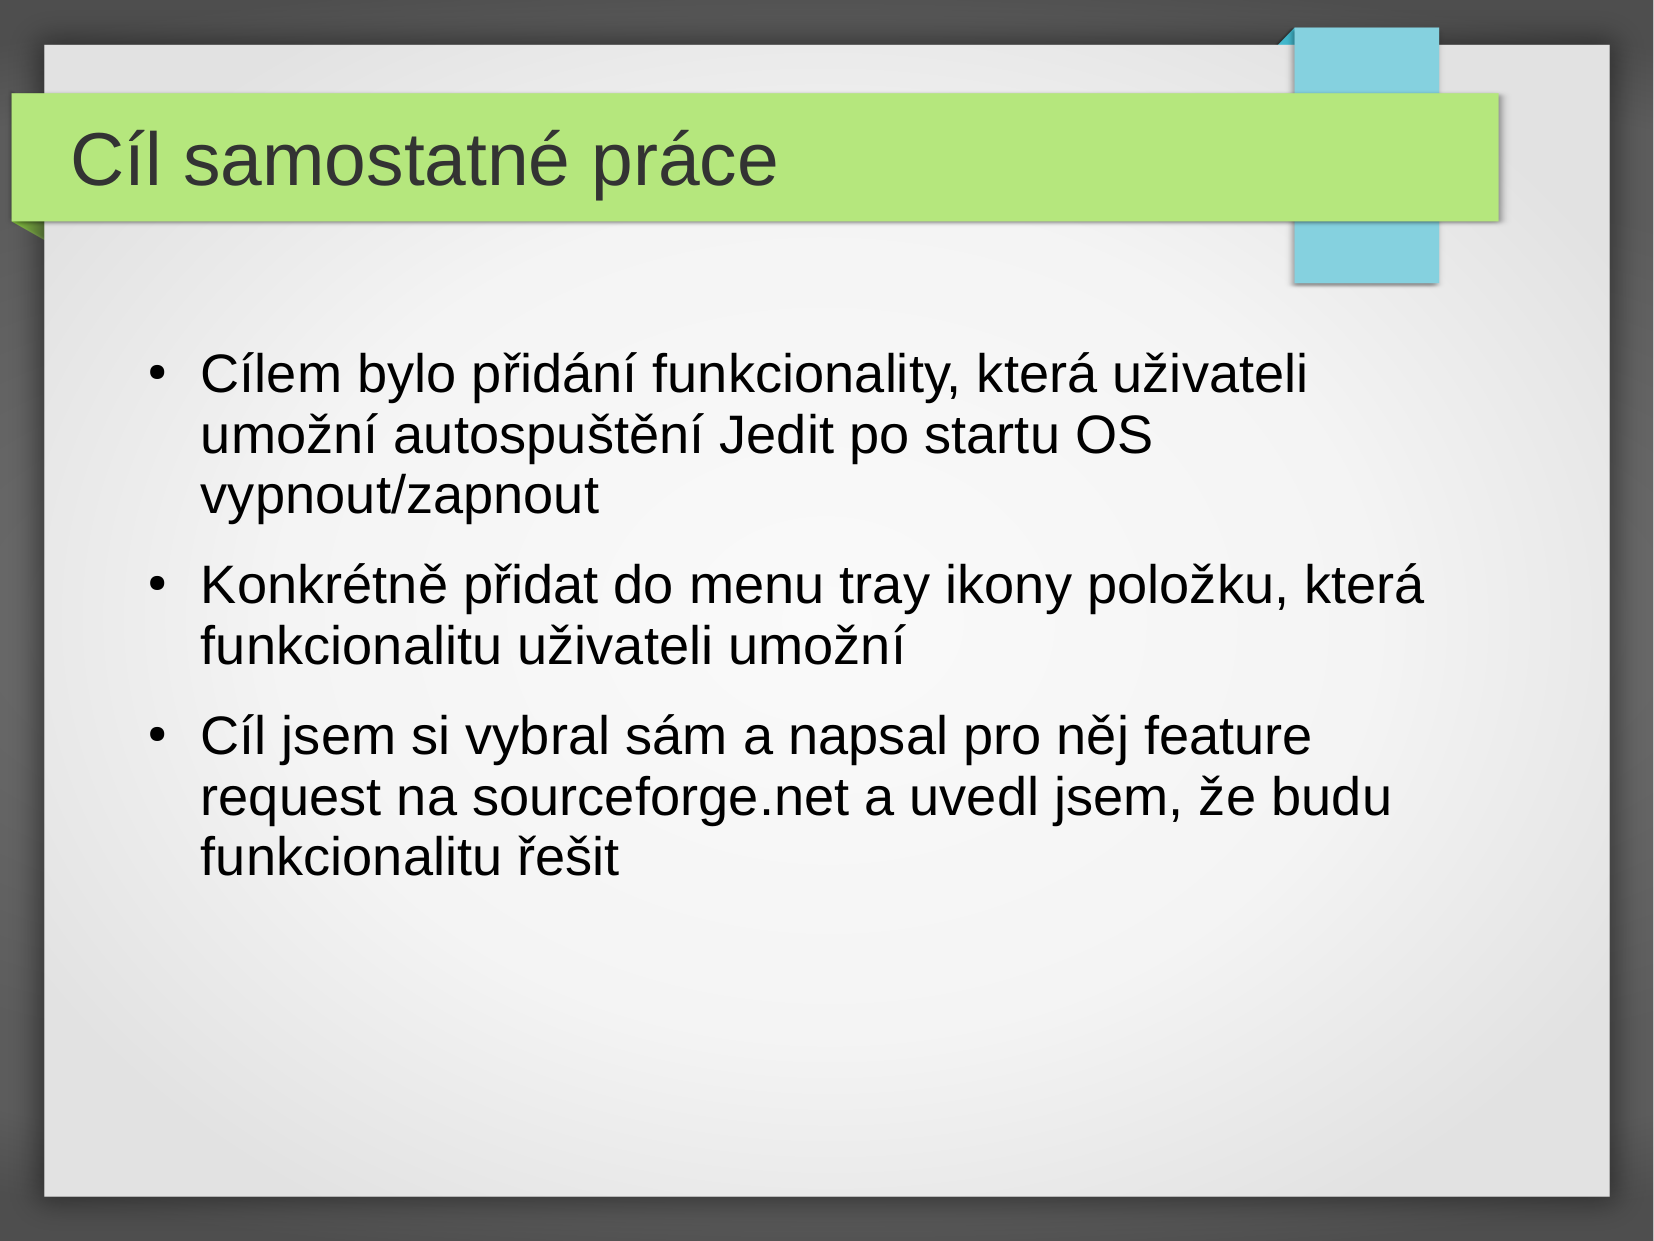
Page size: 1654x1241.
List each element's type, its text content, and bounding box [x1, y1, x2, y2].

picture [0, 0, 1654, 1241]
list Cílem bylo přidání funkcionality, která uživateli umožní autospuštění Jedit po startu OS vypnout/zapnout Konkrétně přidat do menu tray ikony položku, která funkcionalitu uživateli umožní Cíl jsem si vybral sám a napsal pro něj feature request na sourceforge.net a uvedl jsem, že budu funkcionalitu řešit [129, 343, 1453, 1063]
title Cíl samostatné práce [70, 106, 1229, 213]
